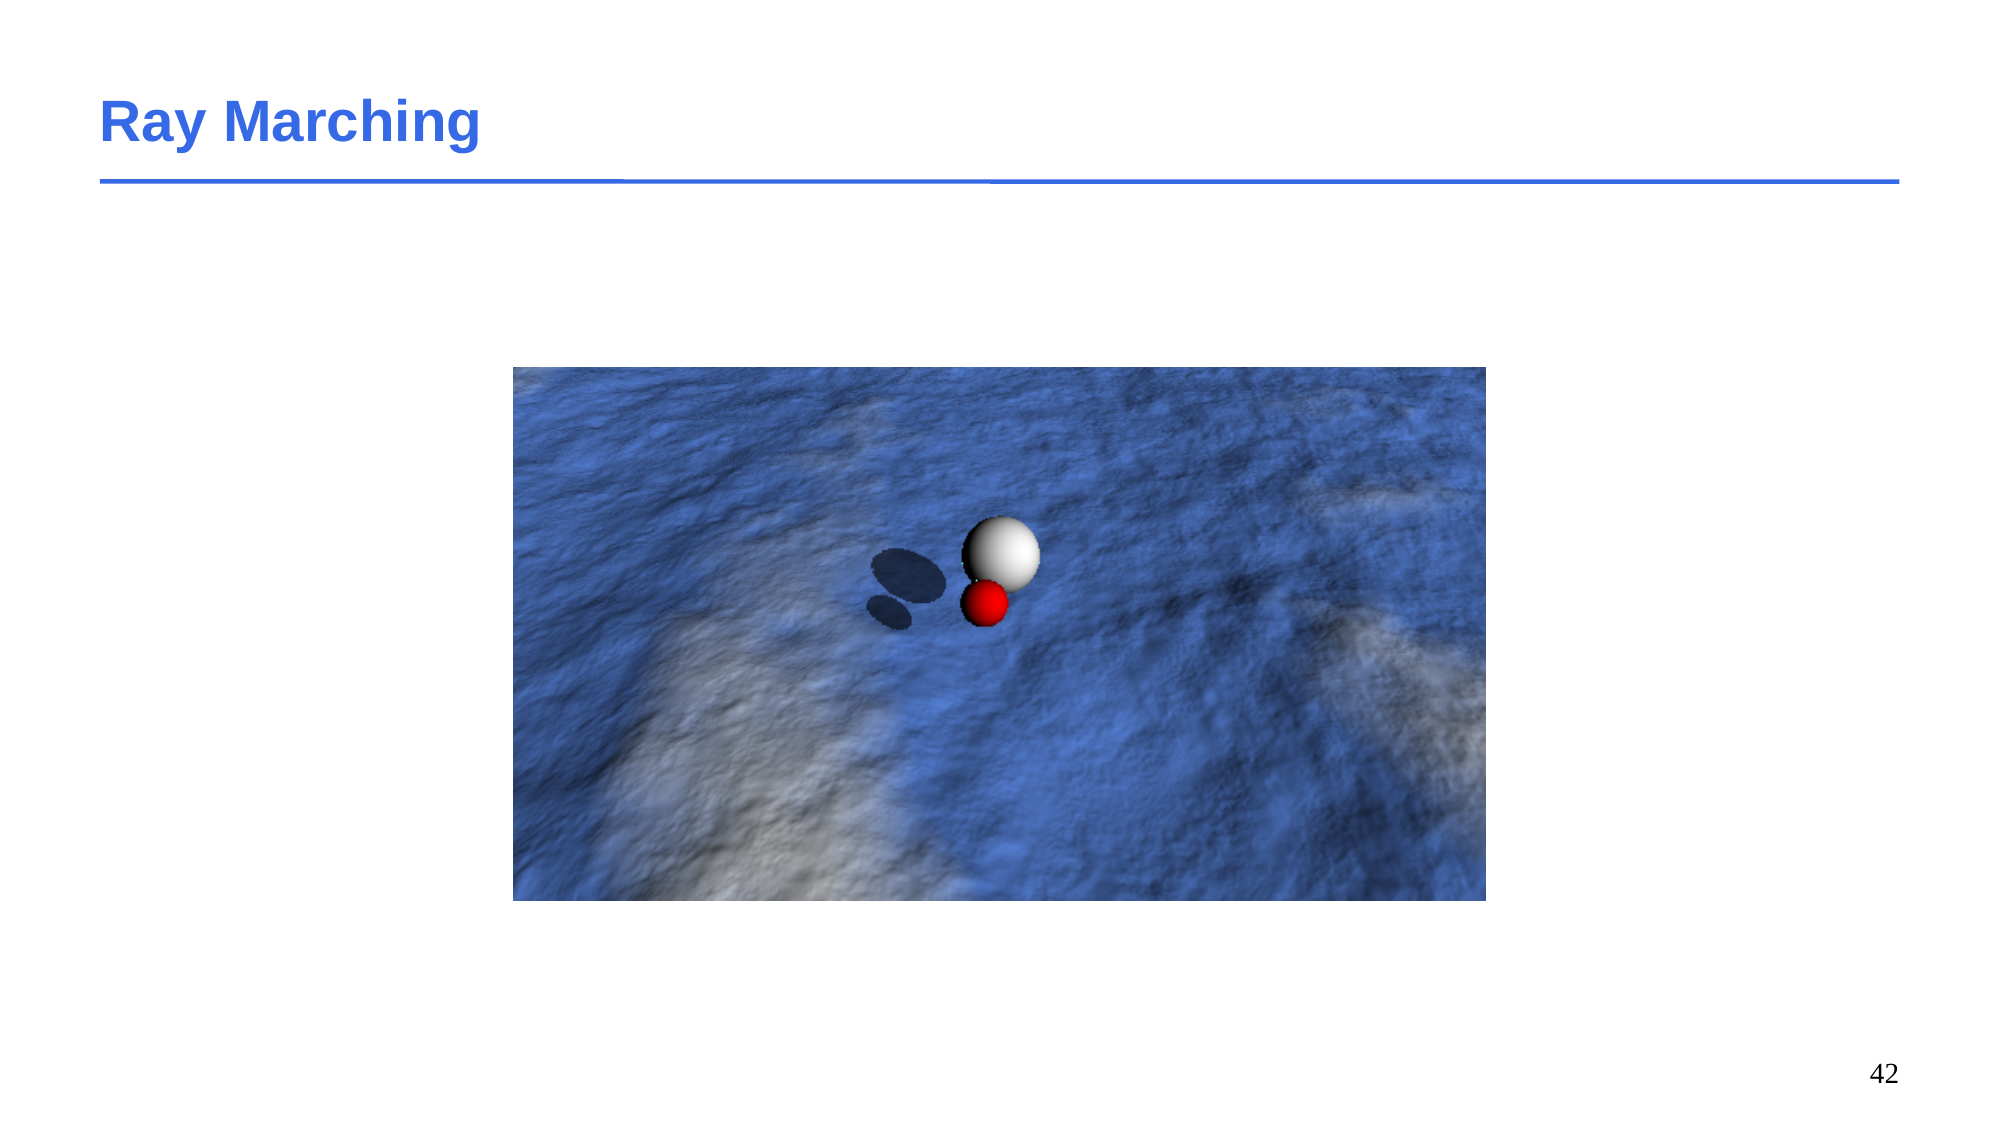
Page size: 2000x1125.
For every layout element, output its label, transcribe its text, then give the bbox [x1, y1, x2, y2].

title Ray Marching [99, 27, 1900, 215]
picture [513, 367, 1486, 901]
